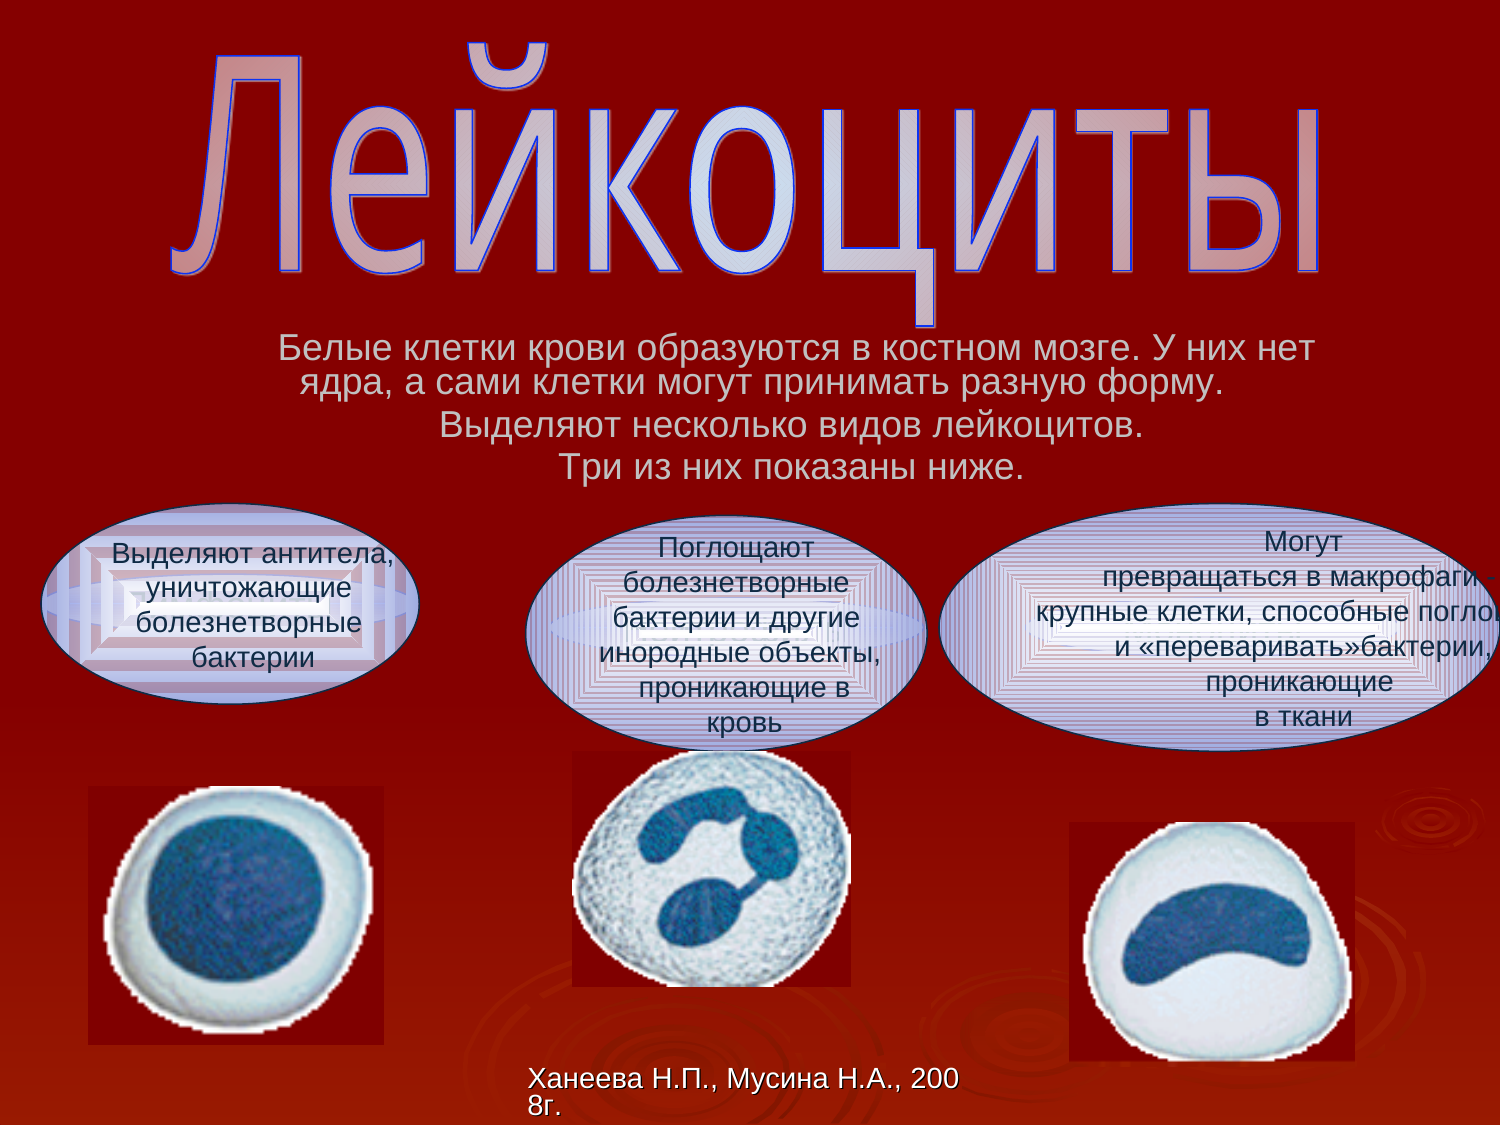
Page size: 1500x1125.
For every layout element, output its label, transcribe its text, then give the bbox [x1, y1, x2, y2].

text_box Лейкоциты [330, 106, 427, 274]
text_box Лейкоциты [1298, 109, 1317, 271]
text_box Лейкоциты [455, 109, 554, 271]
text_box Лейкоциты [822, 109, 934, 327]
text_box Поглощают болезнетворные бактерии и другие инородные объекты, проникающие в кровь [525, 515, 928, 751]
text_box Лейкоциты [589, 109, 681, 271]
picture [572, 751, 851, 987]
text_box Лейкоциты [689, 106, 794, 274]
text_box Могут превращаться в макрофаги - крупные клетки, способные поглощать и «переваривать»бактерии, проникающие в ткани [938, 503, 1500, 752]
text_box Лейкоциты [467, 42, 546, 89]
text_box Лейкоциты [1076, 109, 1168, 271]
picture [1069, 822, 1355, 1067]
text_box Выделяют антитела, уничтожающие болезнетворные бактерии [41, 503, 420, 705]
picture [88, 786, 384, 1046]
text_box Лейкоциты [171, 55, 299, 274]
list Белые клетки крови образуются в костном мозге. У них нет ядра, а сами клетки могут принимать разную форму. Выделяют несколько видов лейкоцитов. Три из них показаны ниже. [194, 326, 1341, 504]
text_box Лейкоциты [1189, 109, 1280, 271]
text_box Лейкоциты [955, 109, 1055, 271]
